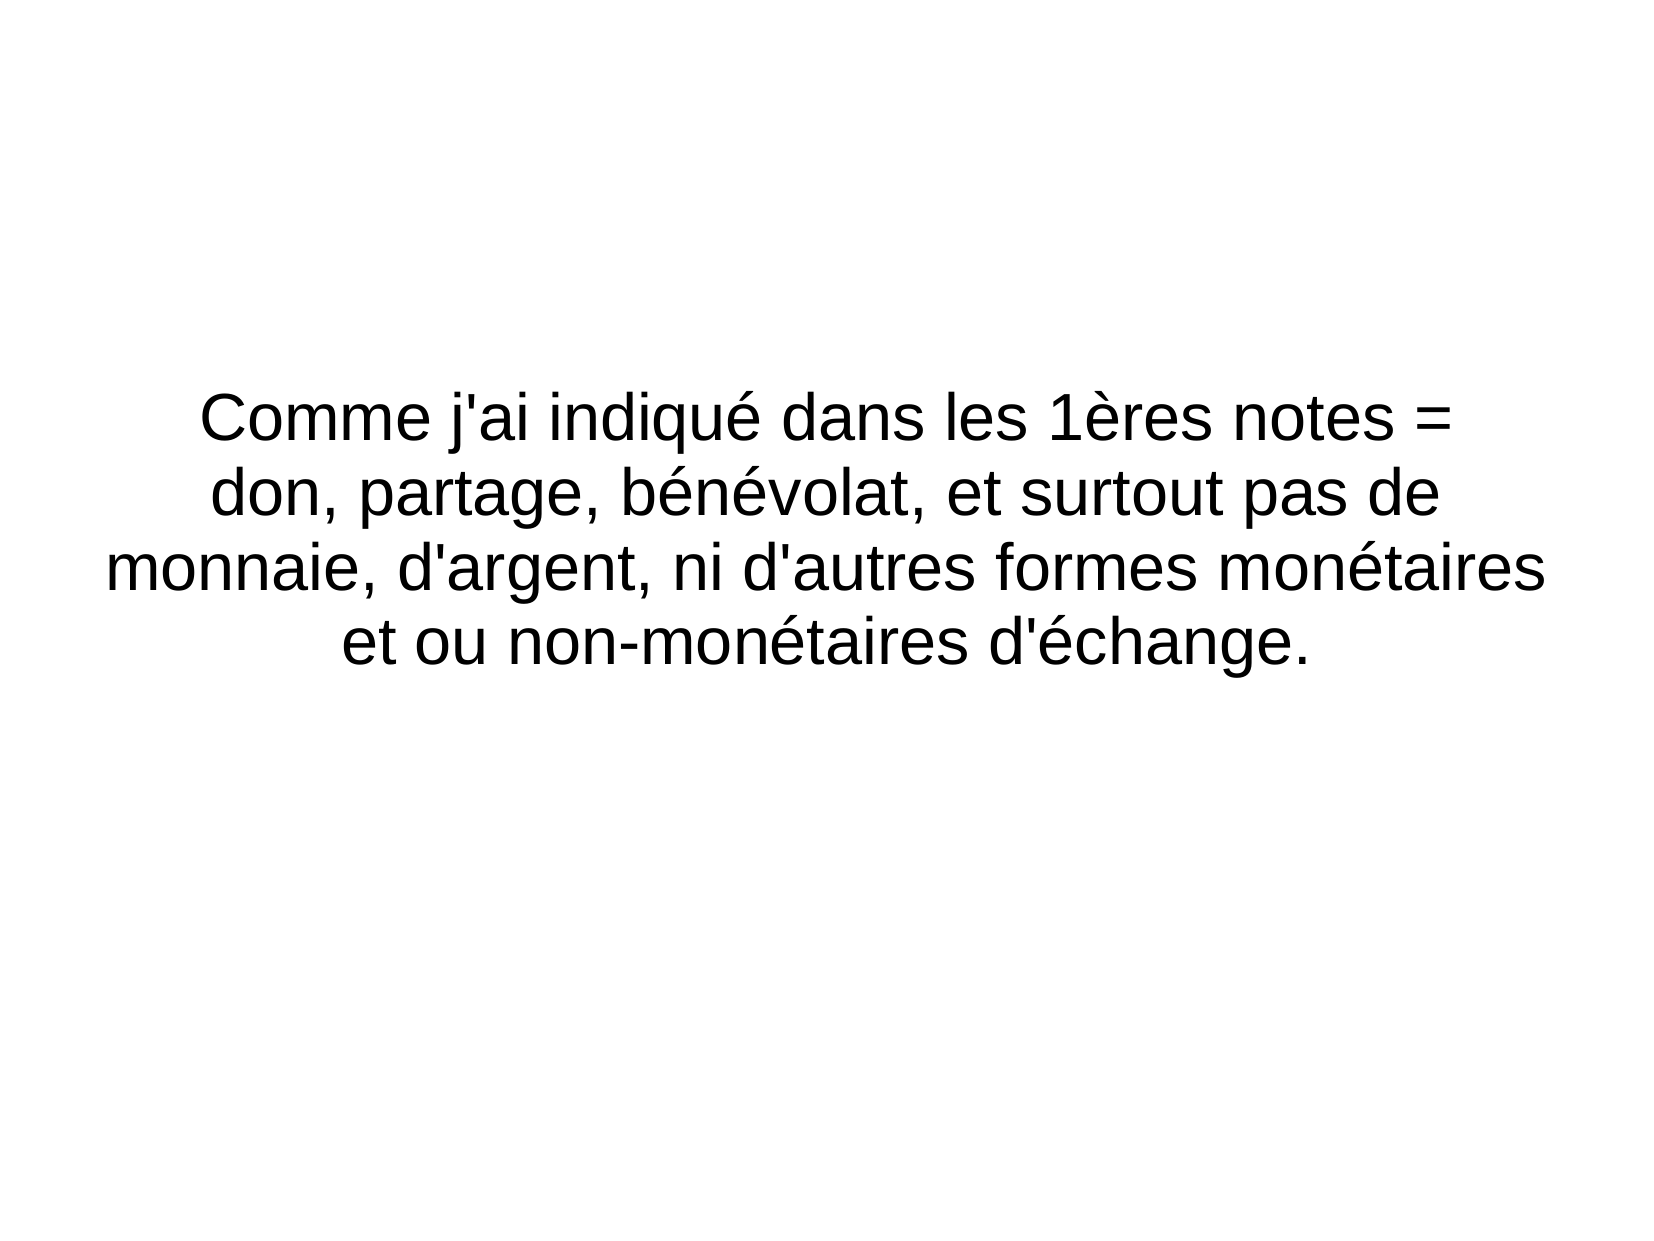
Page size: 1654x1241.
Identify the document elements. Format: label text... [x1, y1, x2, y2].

subtitle Comme j'ai indiqué dans les 1ères notes = don, partage, bénévolat, et surtout pas de monnaie, d'argent, ni d'autres formes monétaires et ou non-monétaires d'échange. [82, 49, 1571, 1010]
